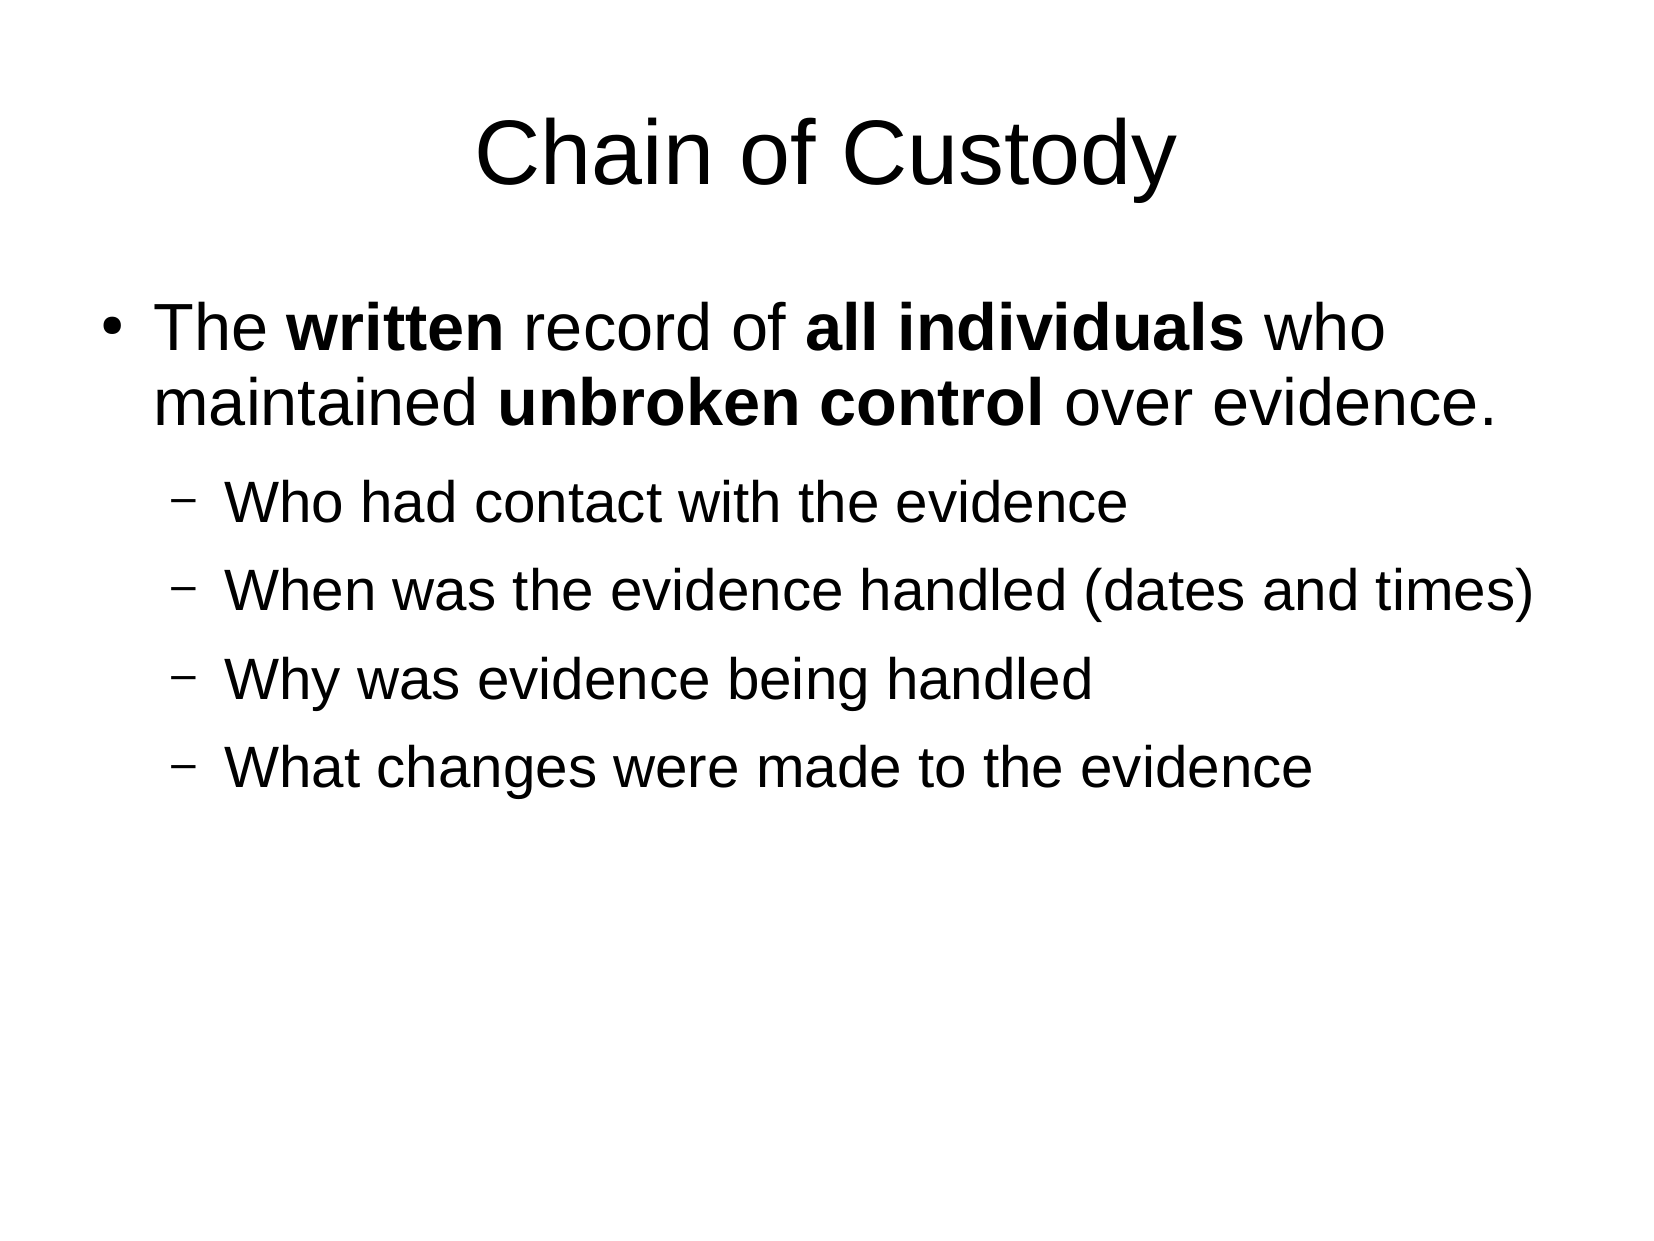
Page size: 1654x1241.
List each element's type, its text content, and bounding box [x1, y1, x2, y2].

list The written record of all individuals who maintained unbroken control over evidence. Who had contact with the evidence When was the evidence handled (dates and times) Why was evidence being handled What changes were made to the evidence [82, 290, 1571, 1010]
title Chain of Custody [82, 49, 1571, 257]
